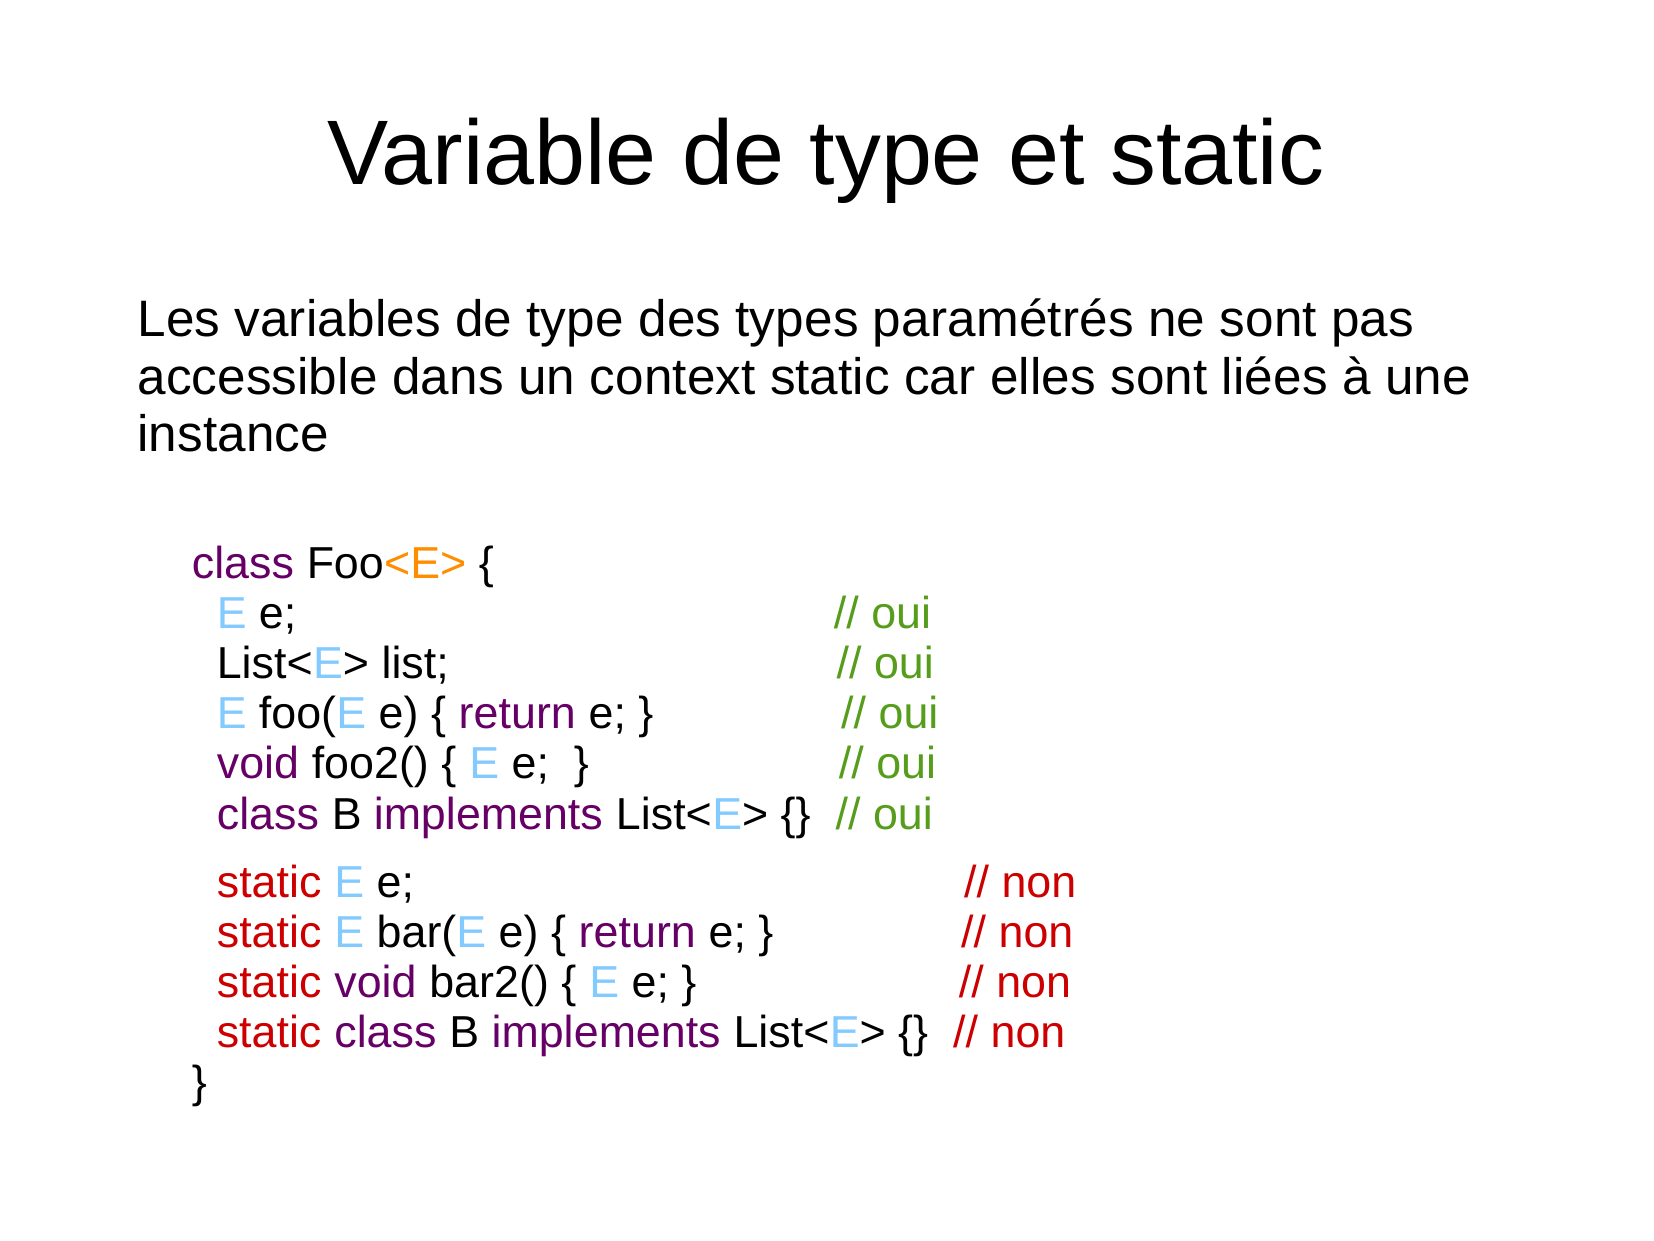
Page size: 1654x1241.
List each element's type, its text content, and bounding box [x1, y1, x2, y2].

list Les variables de type des types paramétrés ne sont pas accessible dans un context static car elles sont liées à une instance class Foo<E> { E e; // oui List<E> list; // oui E foo(E e) { return e; } // oui void foo2() { E e; } // oui class B implements List<E> {} // oui static E e; // non static E bar(E e) { return e; } // non static void bar2() { E e; } // non static class B implements List<E> {} // non } [82, 290, 1571, 1111]
title Variable de type et static [82, 49, 1571, 257]
